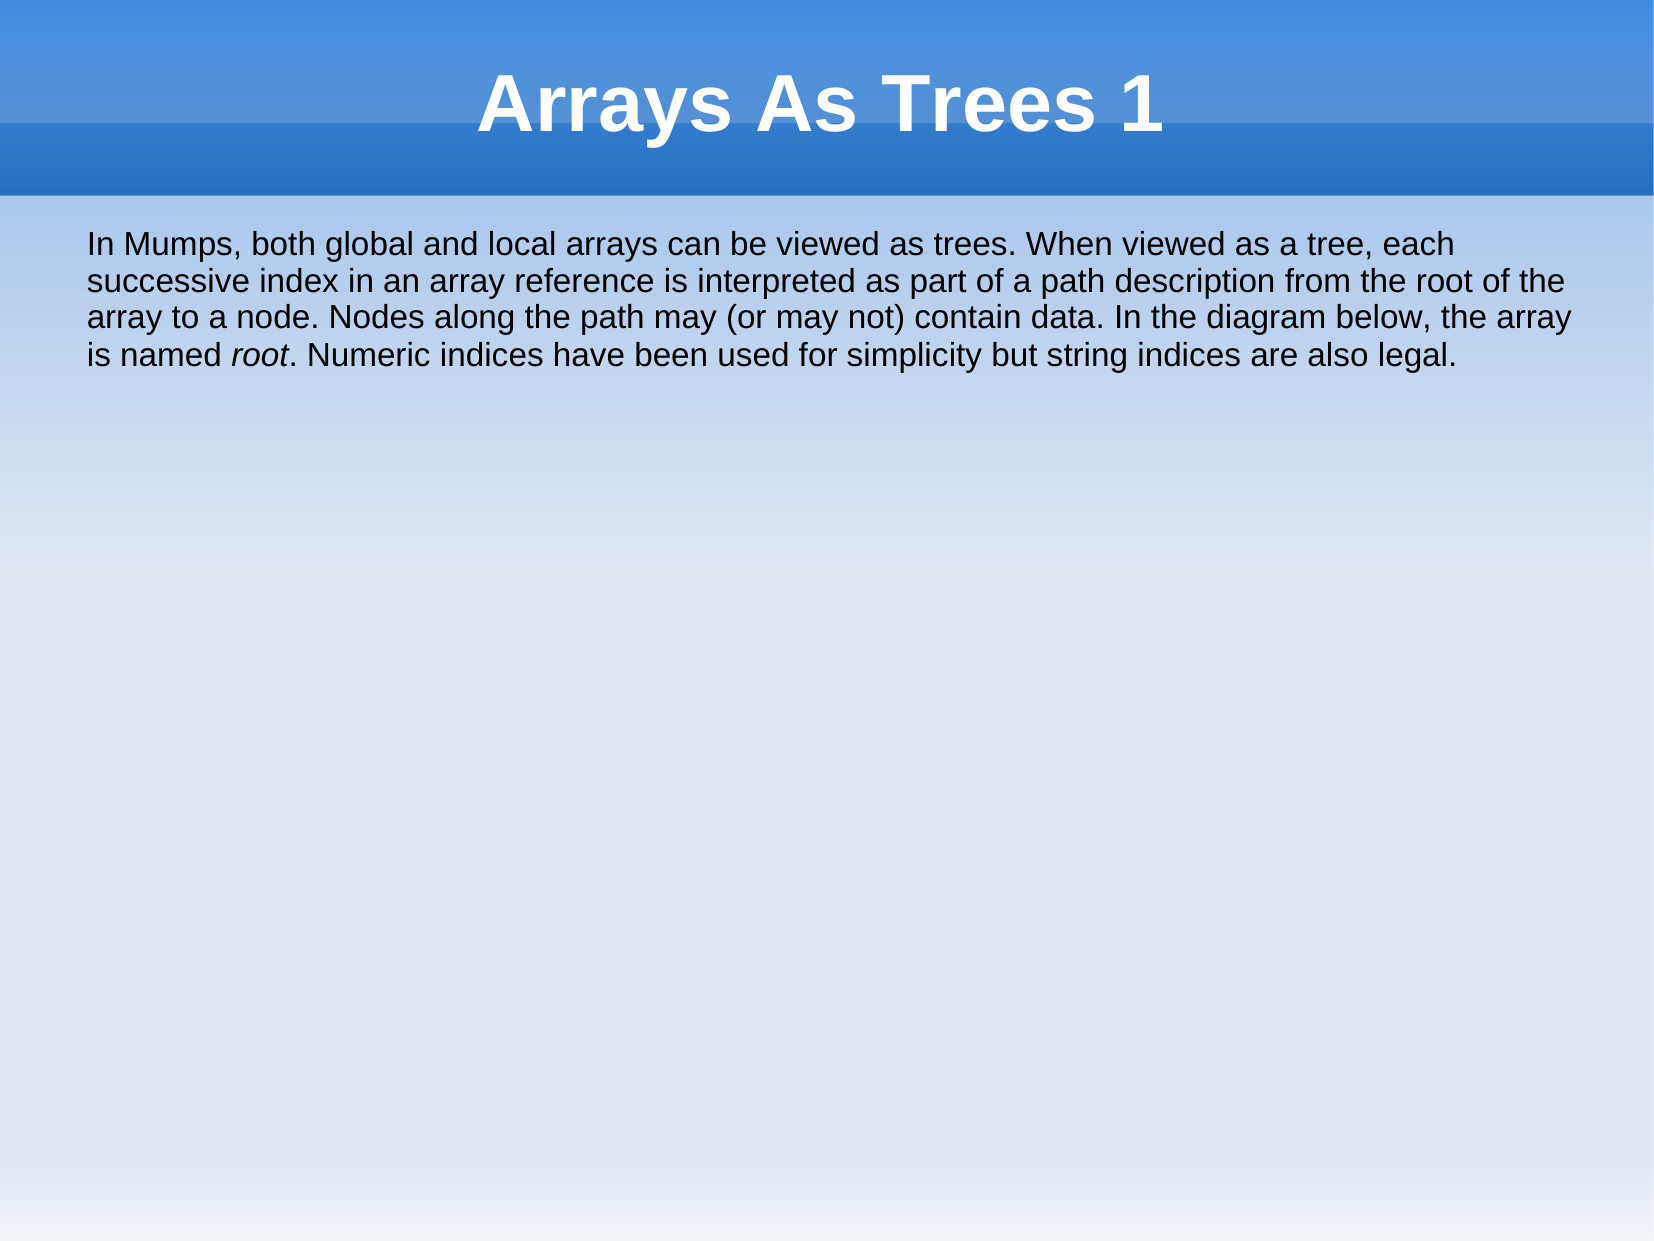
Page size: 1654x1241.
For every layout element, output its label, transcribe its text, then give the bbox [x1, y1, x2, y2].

picture [0, 0, 1654, 1241]
title Arrays As Trees 1 [76, 0, 1565, 208]
list In Mumps, both global and local arrays can be viewed as trees. When viewed as a tree, each successive index in an array reference is interpreted as part of a path description from the root of the array to a node. Nodes along the path may (or may not) contain data. In the diagram below, the array is named root. Numeric indices have been used for simplicity but string indices are also legal. [86, 225, 1576, 1194]
